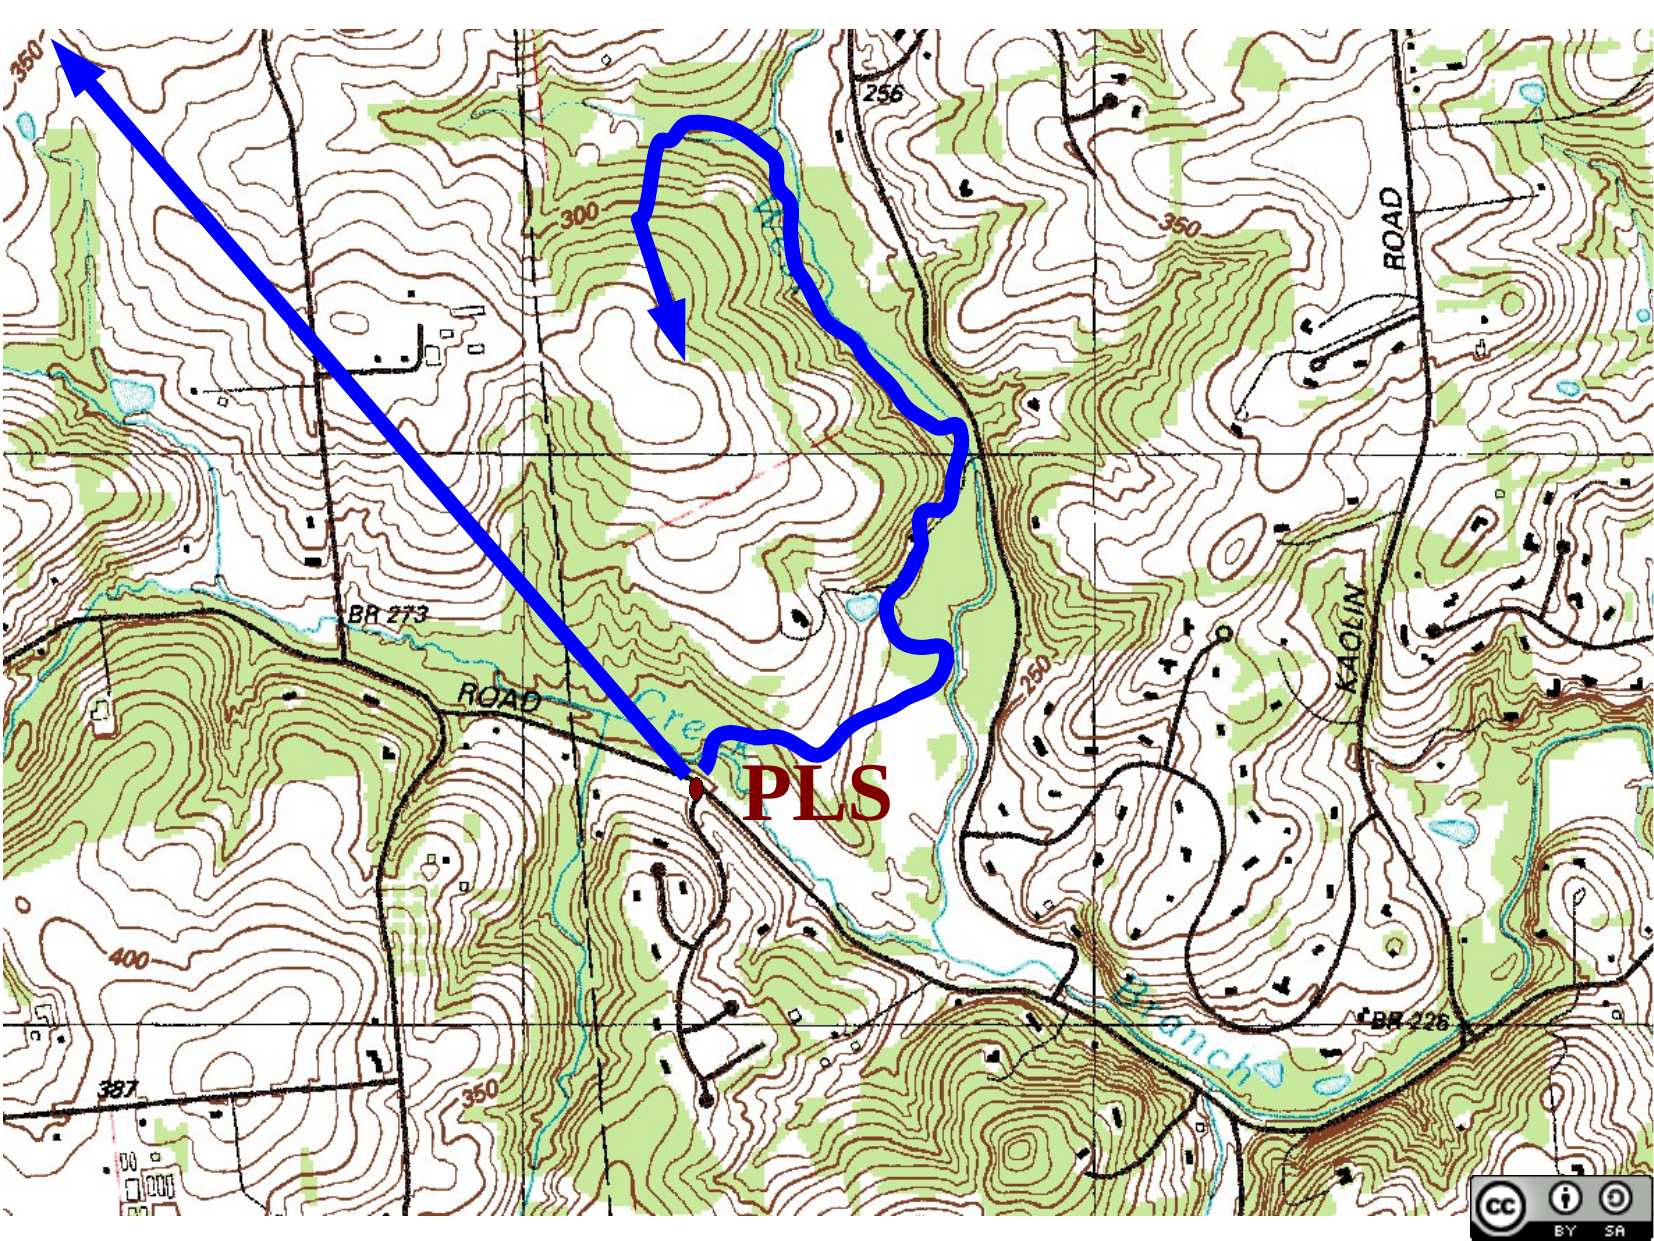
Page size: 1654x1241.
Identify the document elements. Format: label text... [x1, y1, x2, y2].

picture [3, 29, 1654, 1241]
text_box PLS [726, 739, 909, 847]
text_box [689, 777, 704, 801]
text_box PLS [803, 739, 827, 747]
